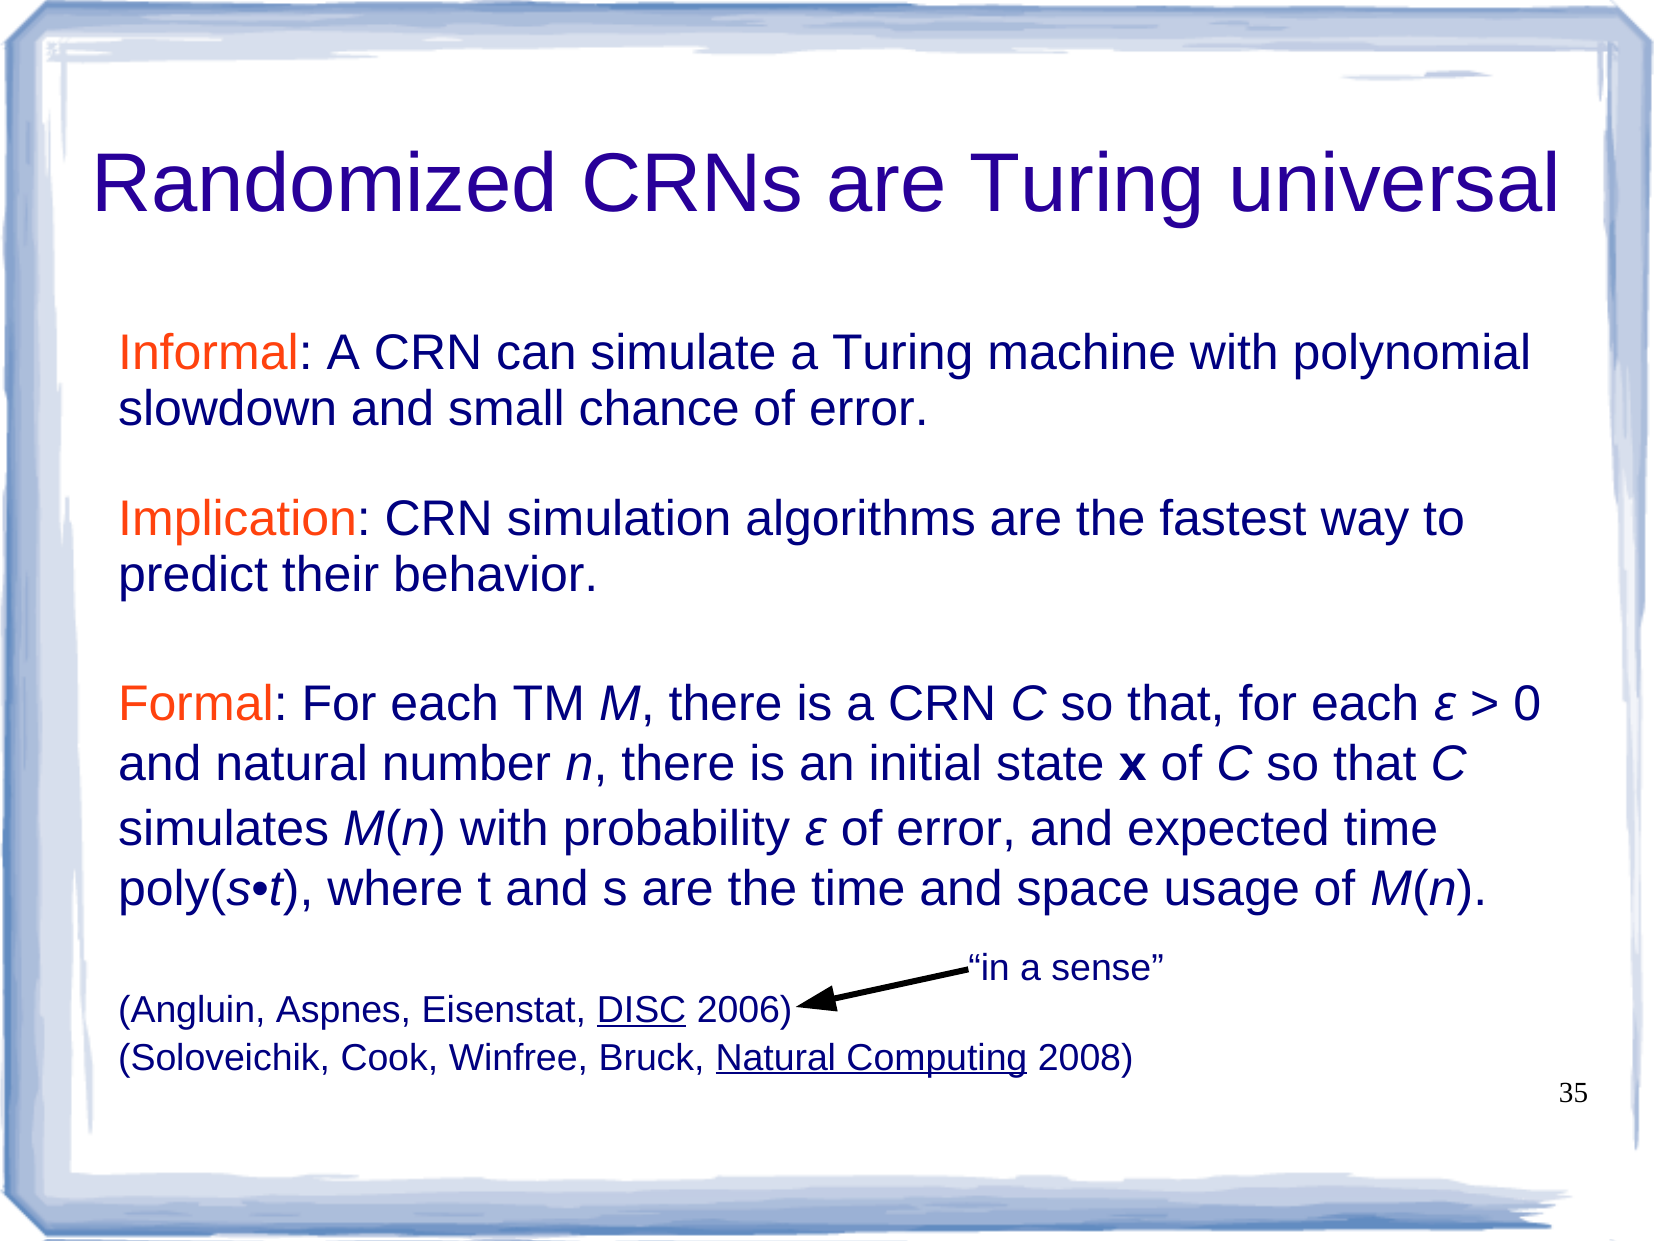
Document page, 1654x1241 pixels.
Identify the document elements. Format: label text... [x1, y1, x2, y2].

title Randomized CRNs are Turing universal [82, 78, 1571, 287]
list Implication: CRN simulation algorithms are the fastest way to predict their behavior. [118, 490, 1571, 635]
text_box “in a sense” [968, 946, 1178, 989]
text_box (Angluin, Aspnes, Eisenstat, DISC 2006) [118, 988, 1412, 1031]
list Informal: A CRN can simulate a Turing machine with polynomial slowdown and small chance of error. [118, 324, 1571, 469]
list Formal: For each TM M, there is a CRN C so that, for each ε > 0 and natural number n, there is an initial state x of C so that C simulates M(n) with probability ε of error, and expected time poly(s•t), where t and s are the time and space usage of M(n). [118, 667, 1601, 896]
text_box (Soloveichik, Cook, Winfree, Bruck, Natural Computing 2008) [118, 1036, 1412, 1079]
picture [0, 0, 1654, 1241]
